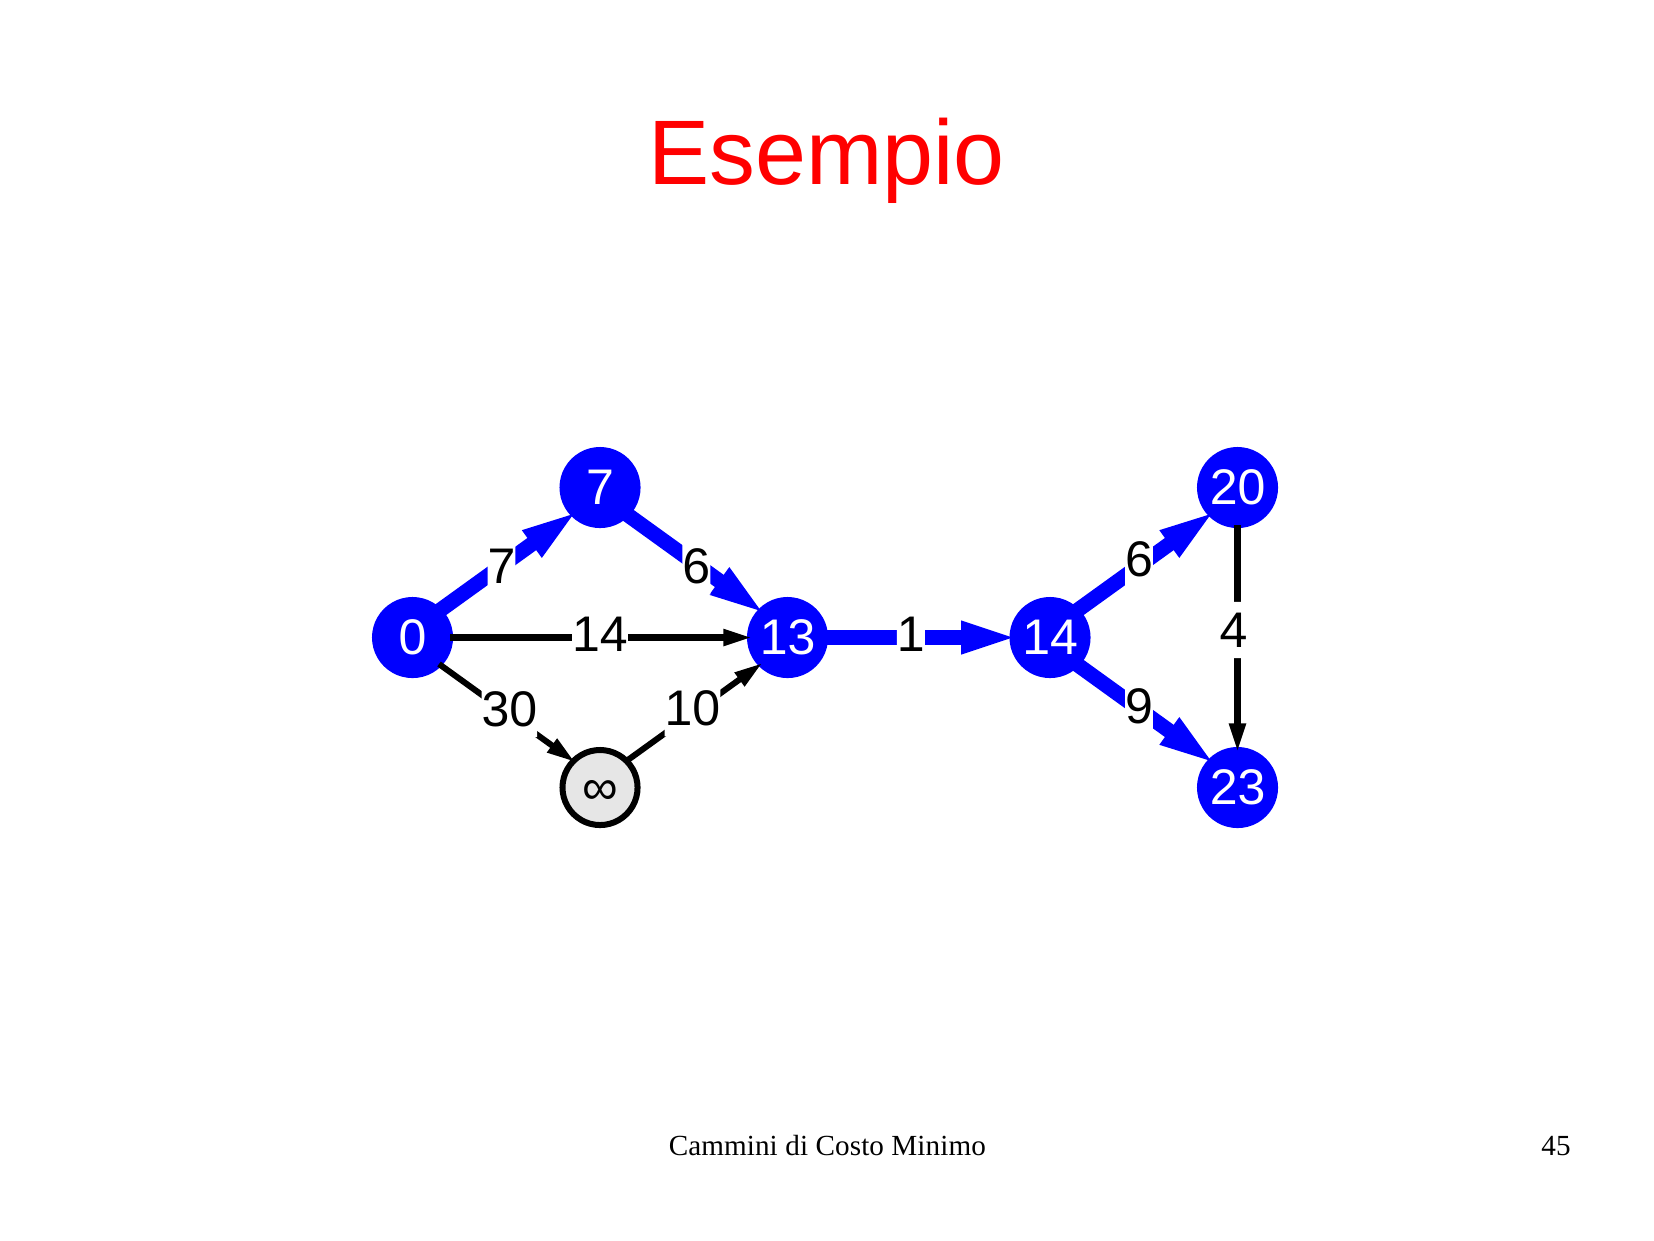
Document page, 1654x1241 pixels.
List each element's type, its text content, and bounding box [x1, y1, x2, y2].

title Esempio [82, 49, 1571, 257]
text_box ∞ [562, 750, 638, 826]
text_box 7 [562, 450, 638, 526]
text_box 6 [1125, 530, 1153, 588]
text_box 4 [1219, 601, 1248, 659]
text_box 1 [896, 605, 925, 663]
text_box 6 [682, 538, 711, 595]
text_box 7 [487, 538, 516, 595]
text_box 30 [481, 680, 538, 738]
text_box 10 [664, 680, 721, 737]
text_box 23 [1200, 750, 1276, 826]
text_box 0 [375, 600, 450, 676]
text_box 20 [1200, 450, 1276, 525]
text_box 9 [1125, 678, 1153, 736]
text_box 13 [750, 600, 825, 676]
text_box 14 [1012, 600, 1088, 676]
text_box 14 [572, 605, 628, 663]
